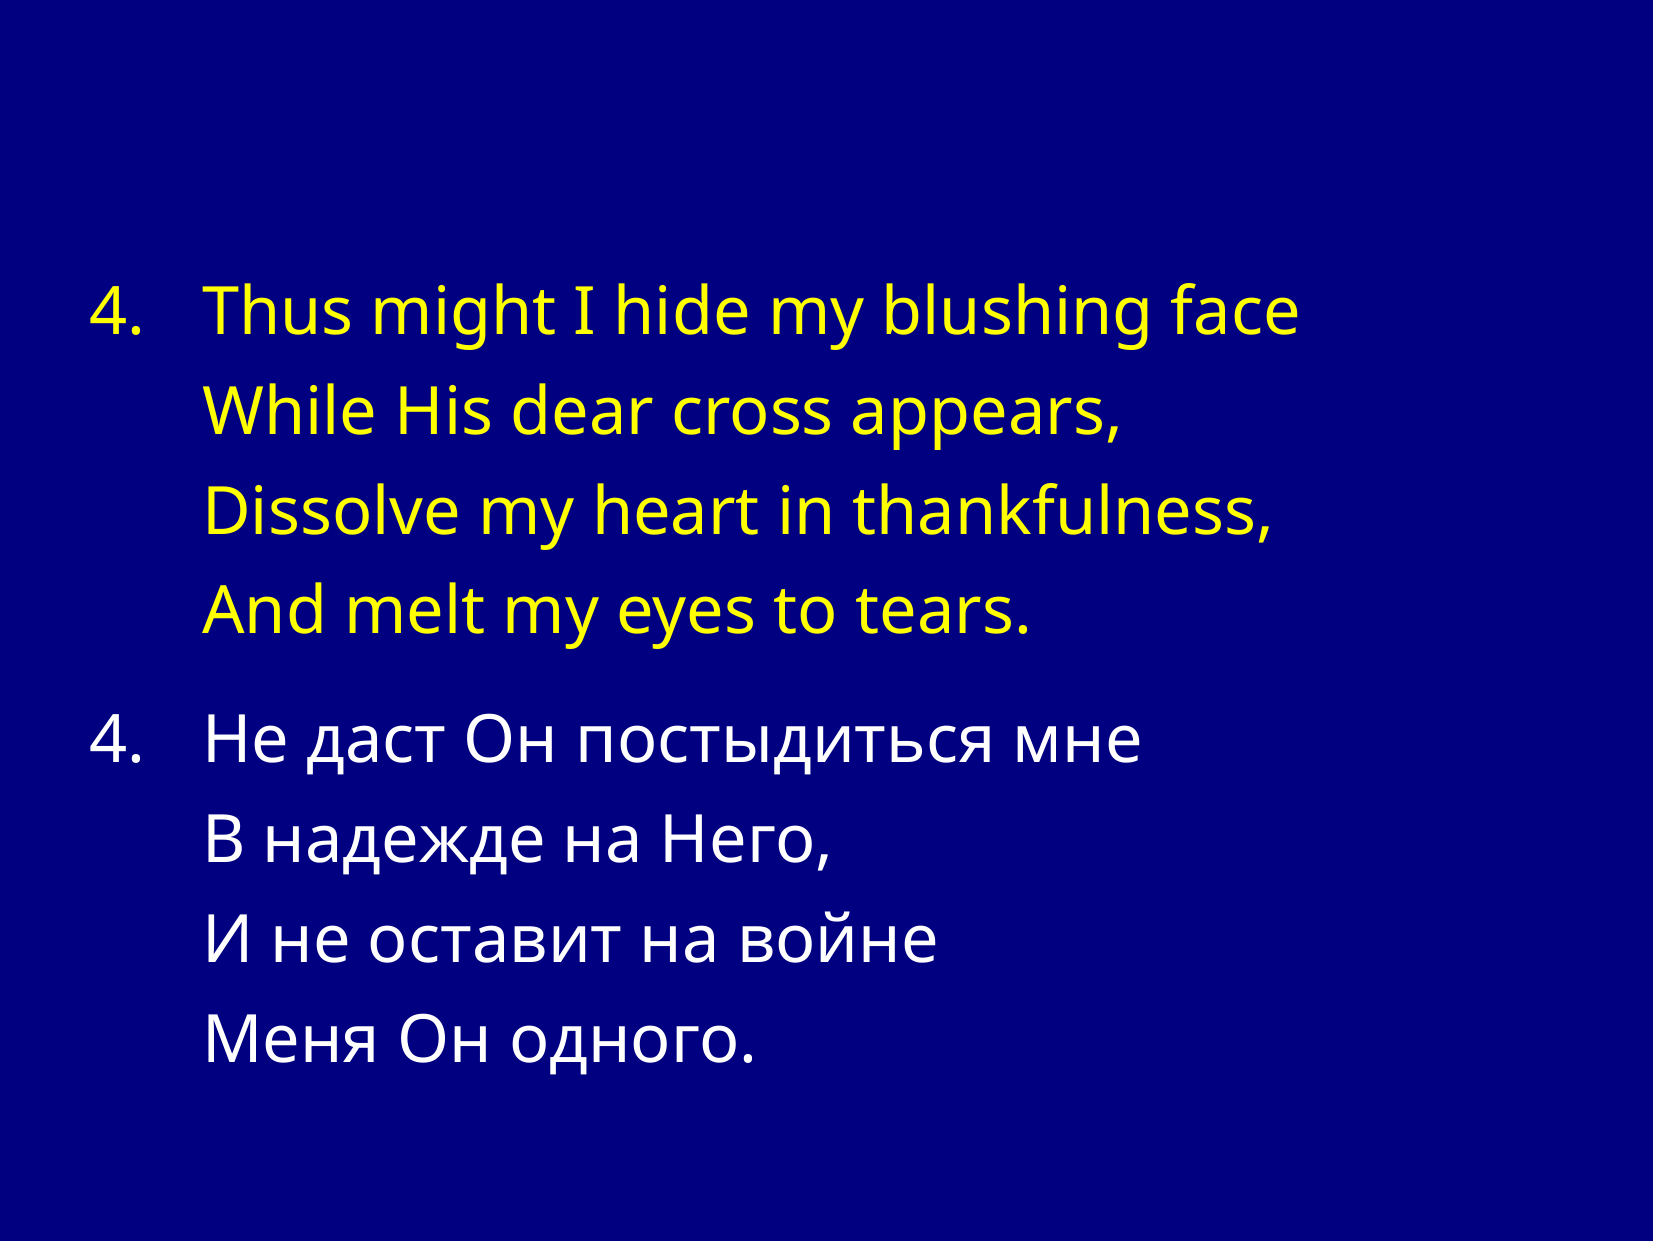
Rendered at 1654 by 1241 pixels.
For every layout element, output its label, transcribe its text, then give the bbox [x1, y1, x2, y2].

text_box 4. Thus might I hide my blushing face While His dear cross appears, Dissolve my heart in thankfulness, And melt my eyes to tears. [75, 56, 1576, 638]
text_box 4. Не даст Он постыдиться мне В надежде на Него, И не оставит на войне Меня Он одного. [75, 675, 1576, 1163]
